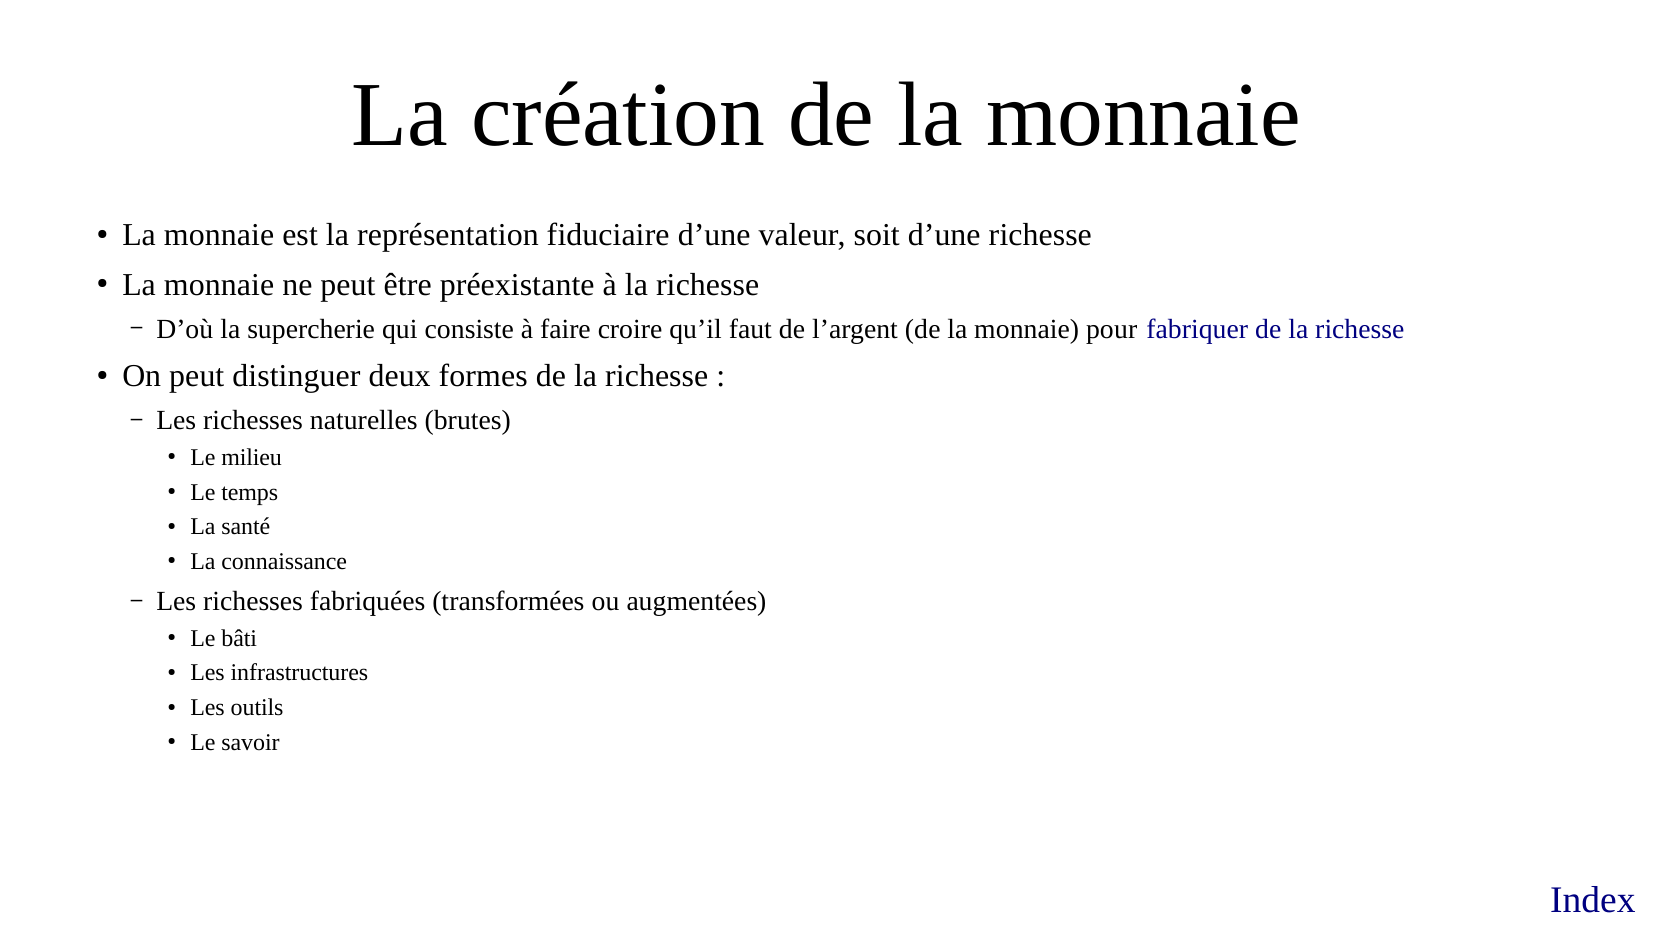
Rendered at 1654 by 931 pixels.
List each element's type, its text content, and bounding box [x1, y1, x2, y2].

title La création de la monnaie [82, 36, 1571, 193]
list La monnaie est la représentation fiduciaire d’une valeur, soit d’une richesse La monnaie ne peut être préexistante à la richesse D’où la supercherie qui consiste à faire croire qu’il faut de l’argent (de la monnaie) pour fabriquer de la richesse On peut distinguer deux formes de la richesse : Les richesses naturelles (brutes) Le milieu Le temps La santé La connaissance Les richesses fabriquées (transformées ou augmentées) Le bâti Les infrastructures Les outils Le savoir [88, 217, 1577, 757]
